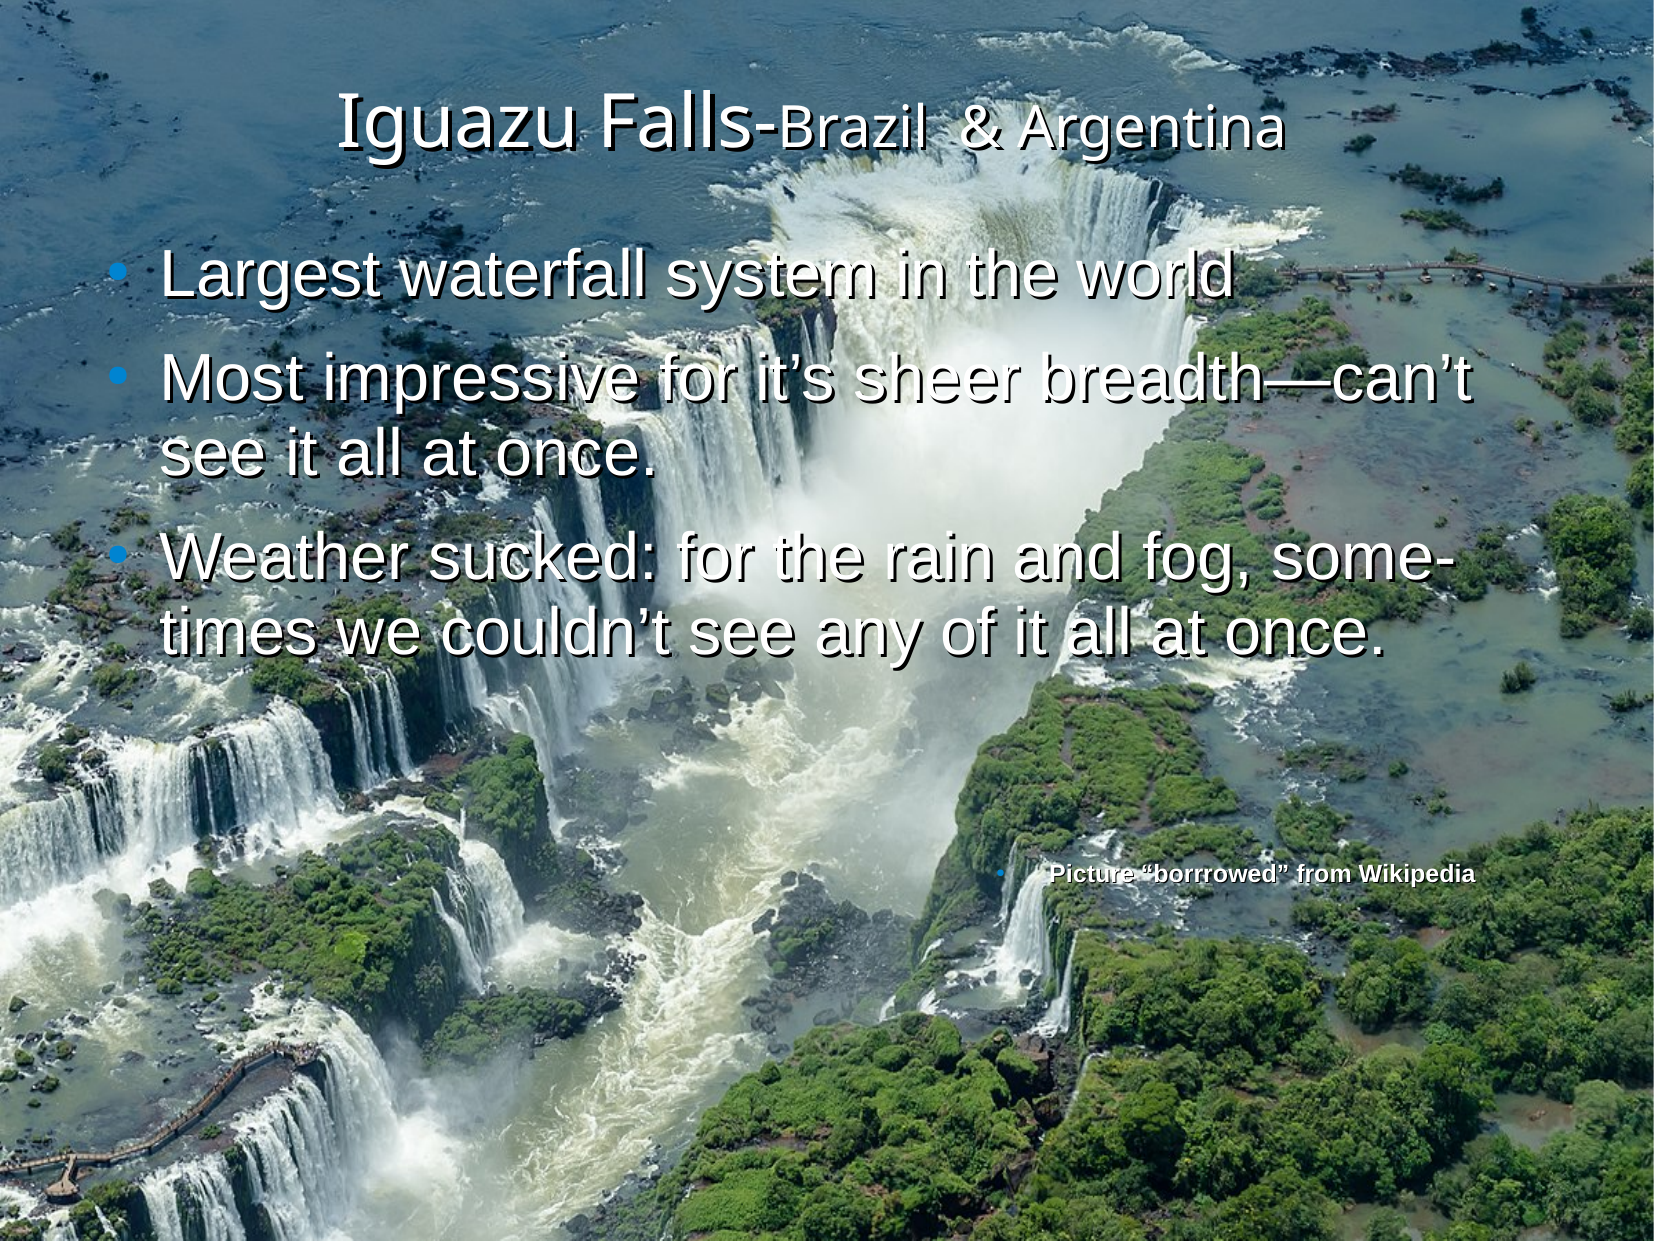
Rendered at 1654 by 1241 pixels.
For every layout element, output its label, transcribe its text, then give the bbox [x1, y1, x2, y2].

picture [0, 0, 1654, 1241]
title Iguazu Falls-Brazil & Argentina [118, 29, 1506, 207]
list Largest waterfall system in the world Most impressive for it’s sheer breadth—can’t see it all at once. Weather sucked: for the rain and fog, some-times we couldn’t see any of it all at once. Picture “borrrowed” from Wikipedia [88, 236, 1477, 1034]
